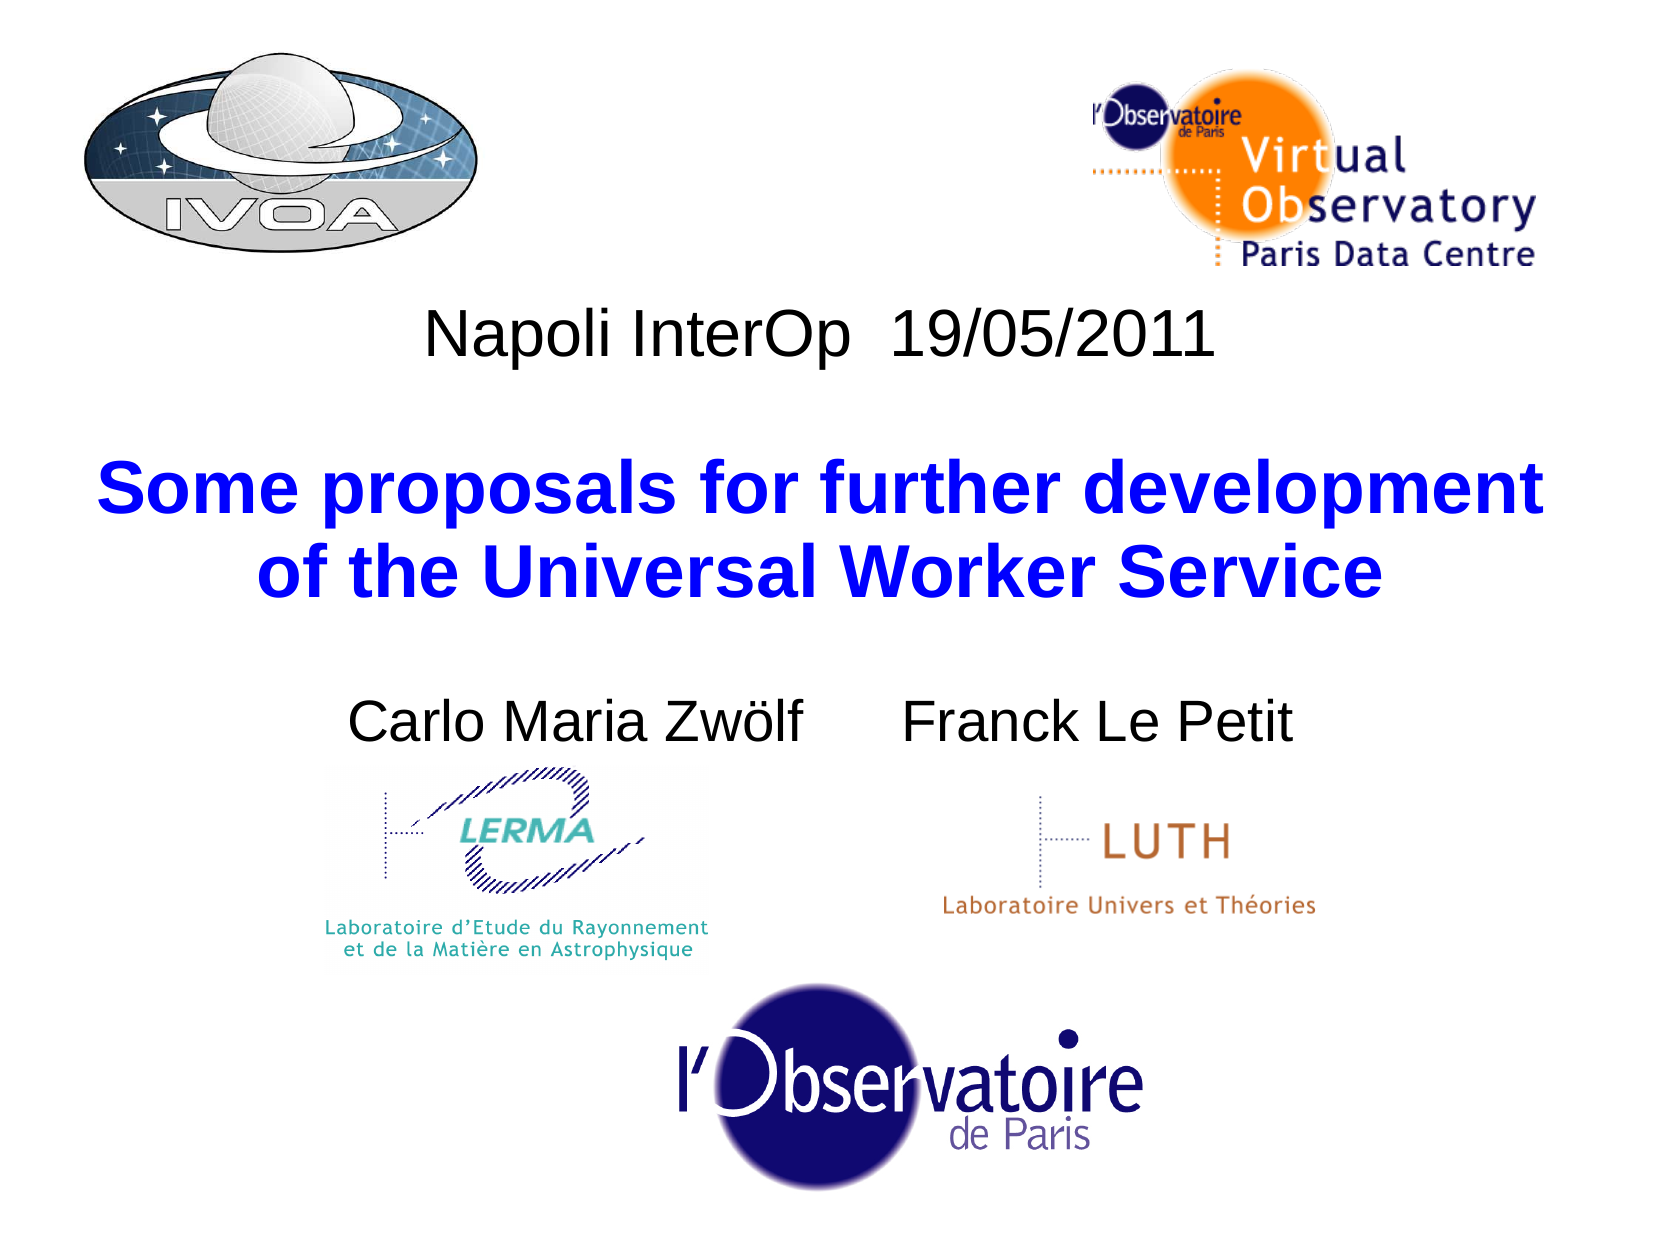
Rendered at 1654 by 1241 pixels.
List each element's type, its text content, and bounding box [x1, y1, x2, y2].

picture [1093, 68, 1536, 266]
picture [324, 765, 1143, 1200]
subtitle Napoli InterOp 19/05/2011 Some proposals for further development of the Universal Worker Service Carlo Maria Zwölf Franck Le Petit [76, 118, 1565, 857]
picture [59, 34, 502, 271]
picture [944, 767, 1322, 968]
